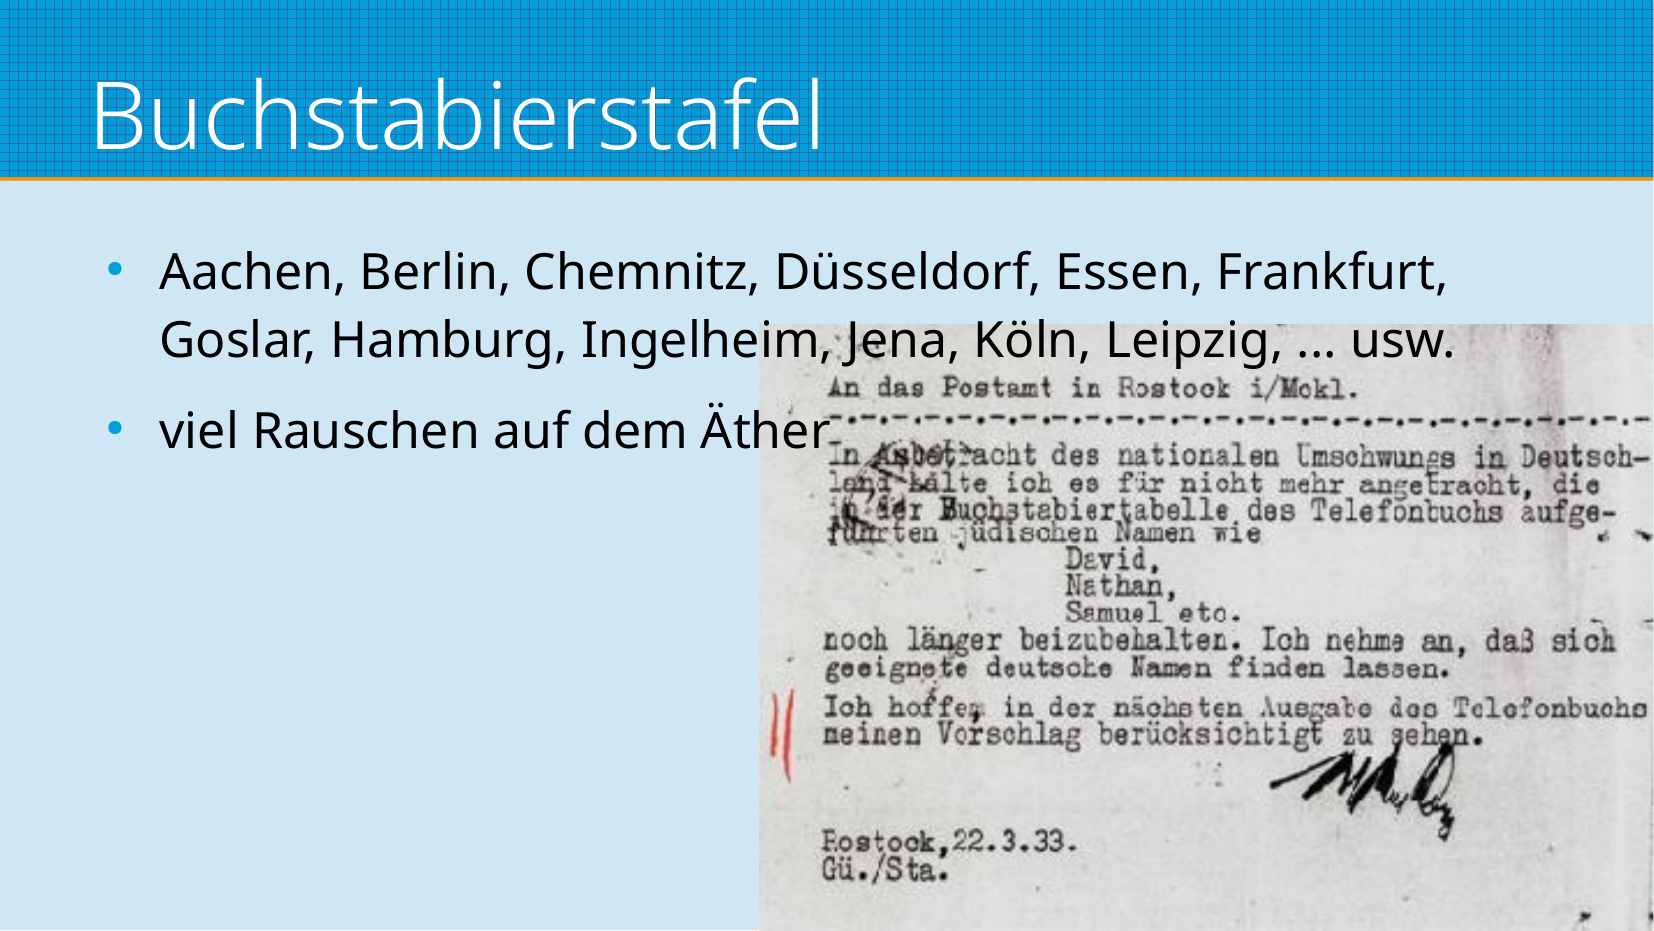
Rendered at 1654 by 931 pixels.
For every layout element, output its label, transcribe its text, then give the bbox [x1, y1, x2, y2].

list Aachen, Berlin, Chemnitz, Düsseldorf, Essen, Frankfurt, Goslar, Hamburg, Ingelheim, Jena, Köln, Leipzig, ... usw. viel Rauschen auf dem Äther [88, 236, 1565, 813]
picture [759, 324, 1654, 931]
title Buchstabierstafel [88, 14, 1565, 178]
